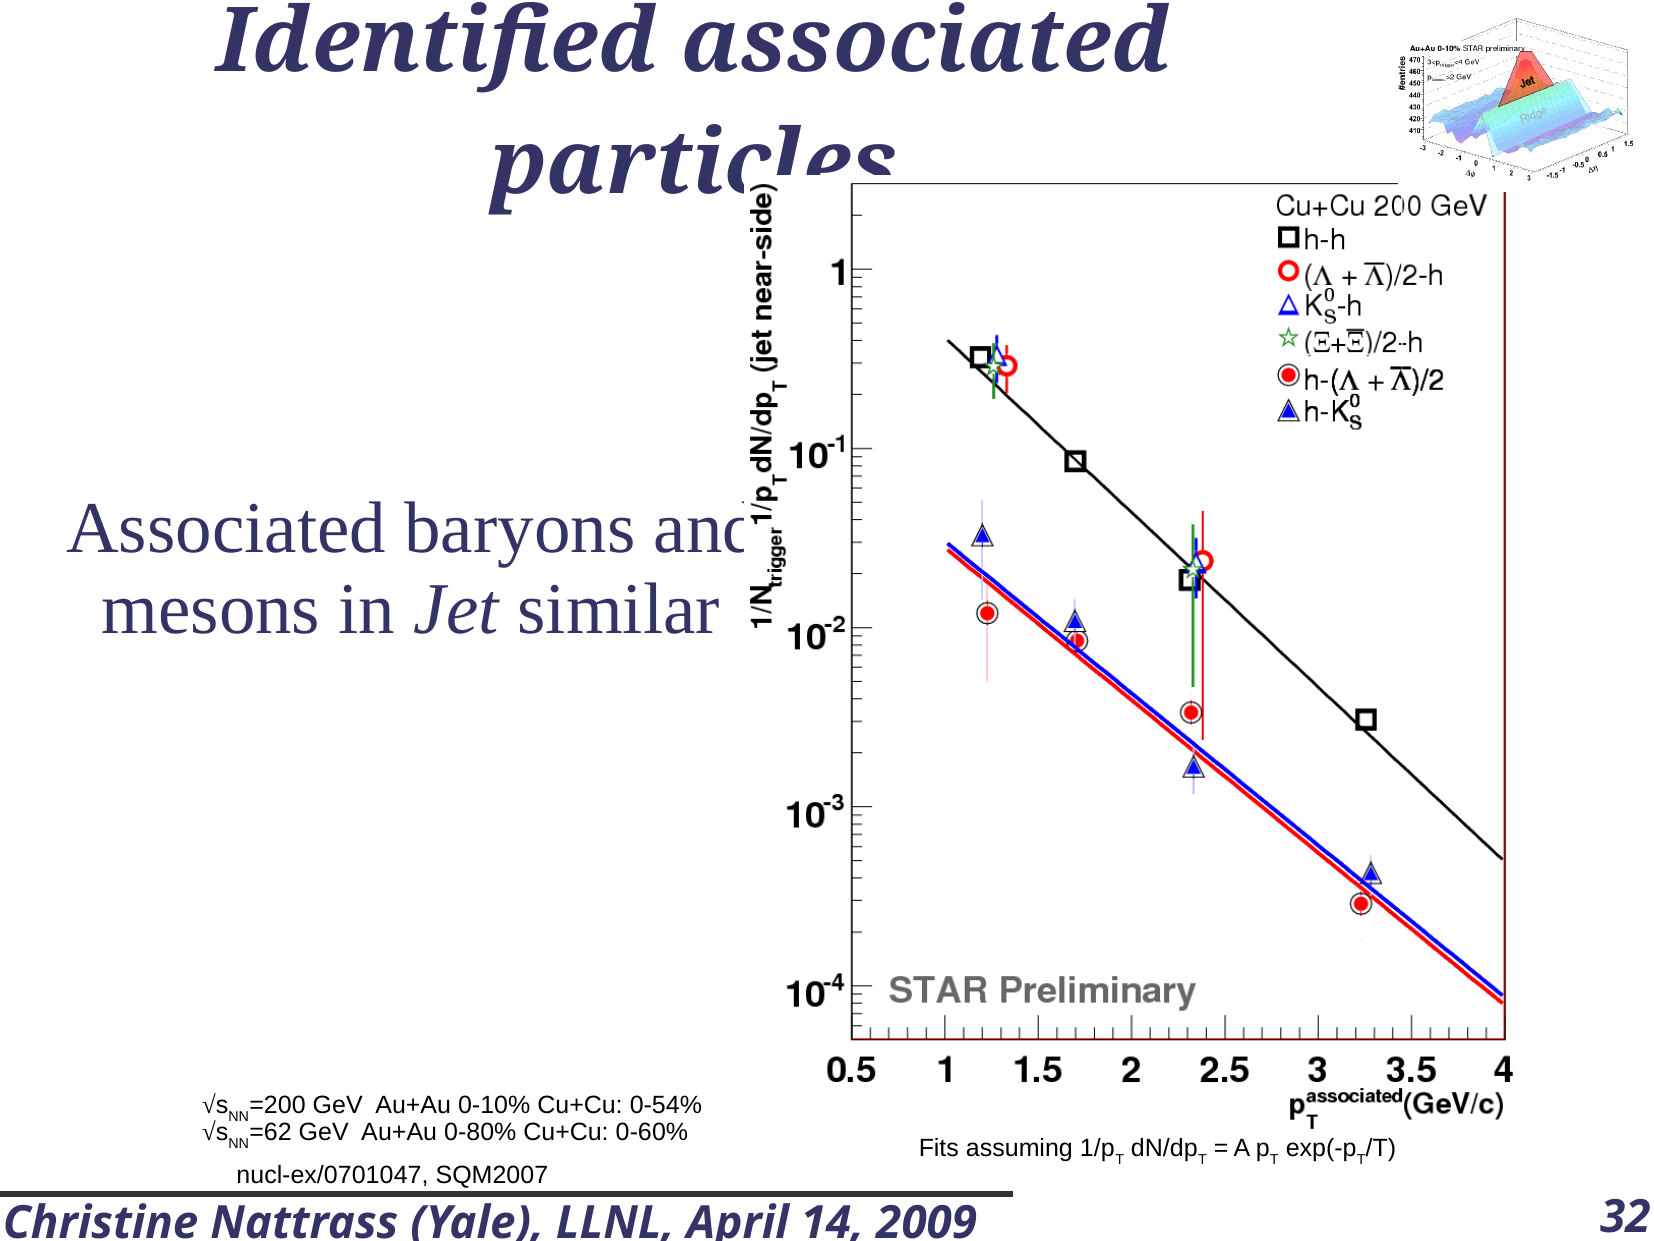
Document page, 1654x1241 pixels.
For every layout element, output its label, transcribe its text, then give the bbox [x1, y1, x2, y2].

text_box Fits assuming 1/pT dN/dpT = A pT exp(-pT/T)‏ [904, 1126, 1542, 1241]
list Associated baryons and mesons in Jet similar [31, 487, 744, 903]
picture [744, 0, 1654, 1136]
text_box nucl-ex/0701047, SQM2007 [221, 1171, 833, 1238]
text_box √sNN=200 GeV Au+Au 0-10% Cu+Cu: 0-54% √sNN=62 GeV Au+Au 0-80% Cu+Cu: 0-60% [187, 1083, 1275, 1171]
title Identified associated particles [0, 30, 1389, 165]
